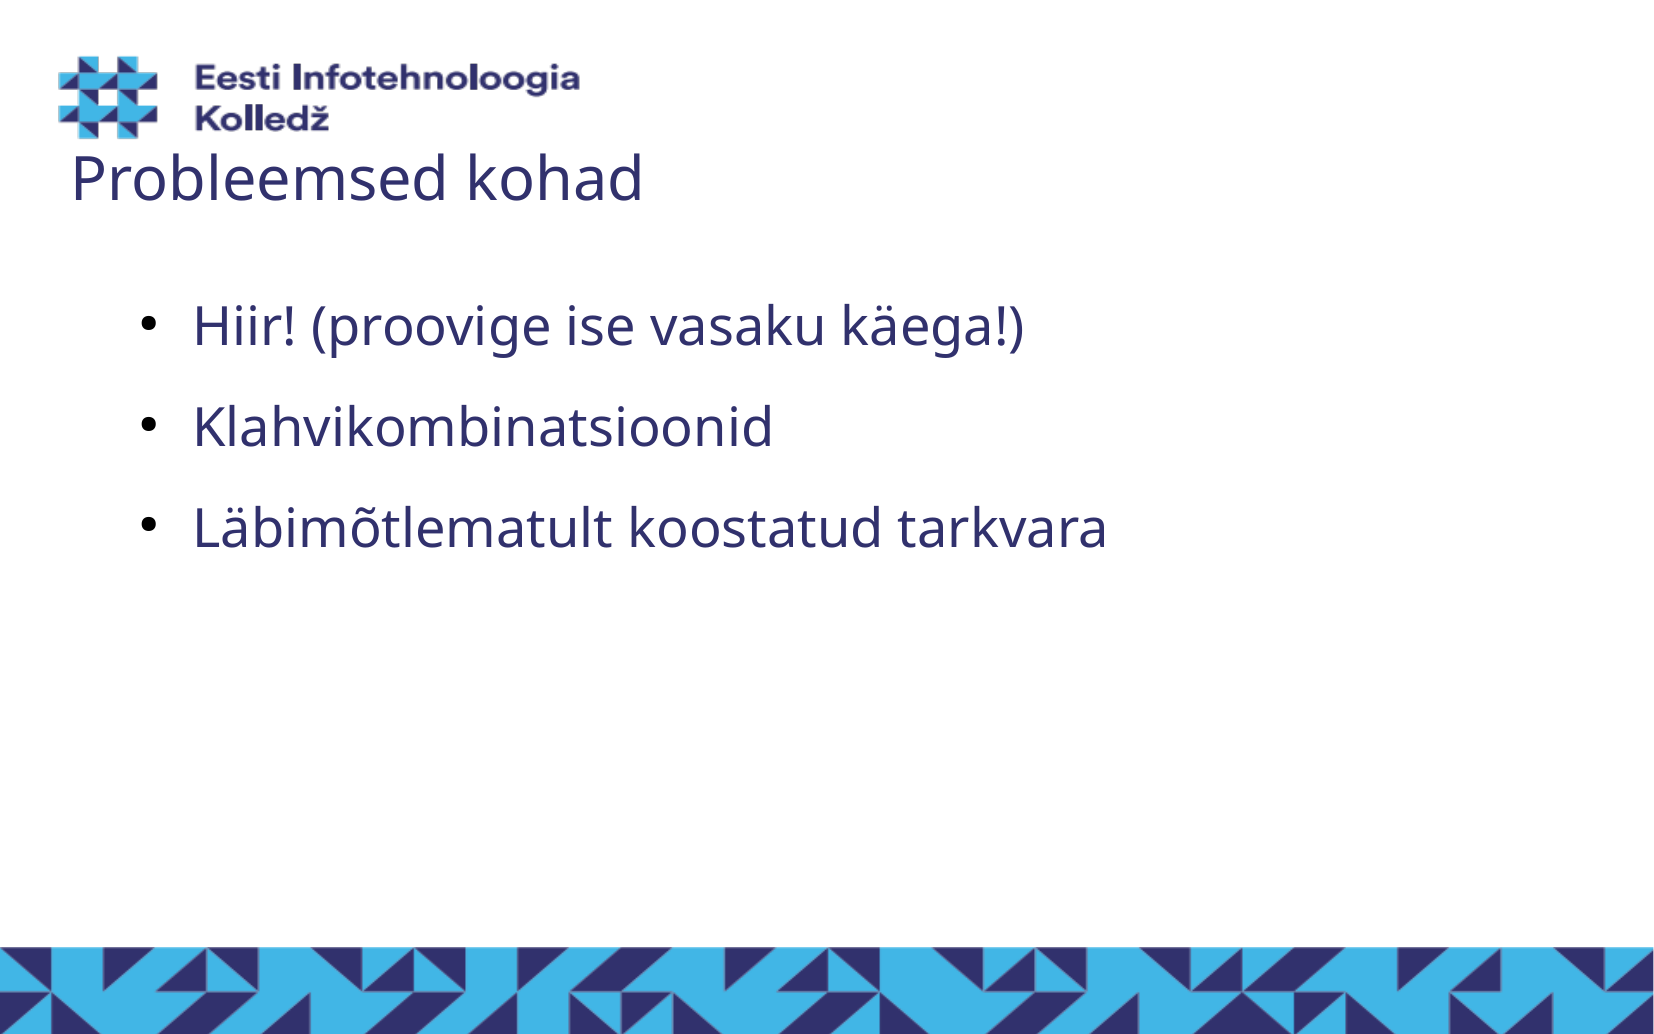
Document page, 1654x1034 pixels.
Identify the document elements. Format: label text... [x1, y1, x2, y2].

title Probleemsed kohad [70, 90, 1207, 264]
list Hiir! (proovige ise vasaku käega!) Klahvikombinatsioonid Läbimõtlematult koostatud tarkvara [121, 287, 1533, 970]
